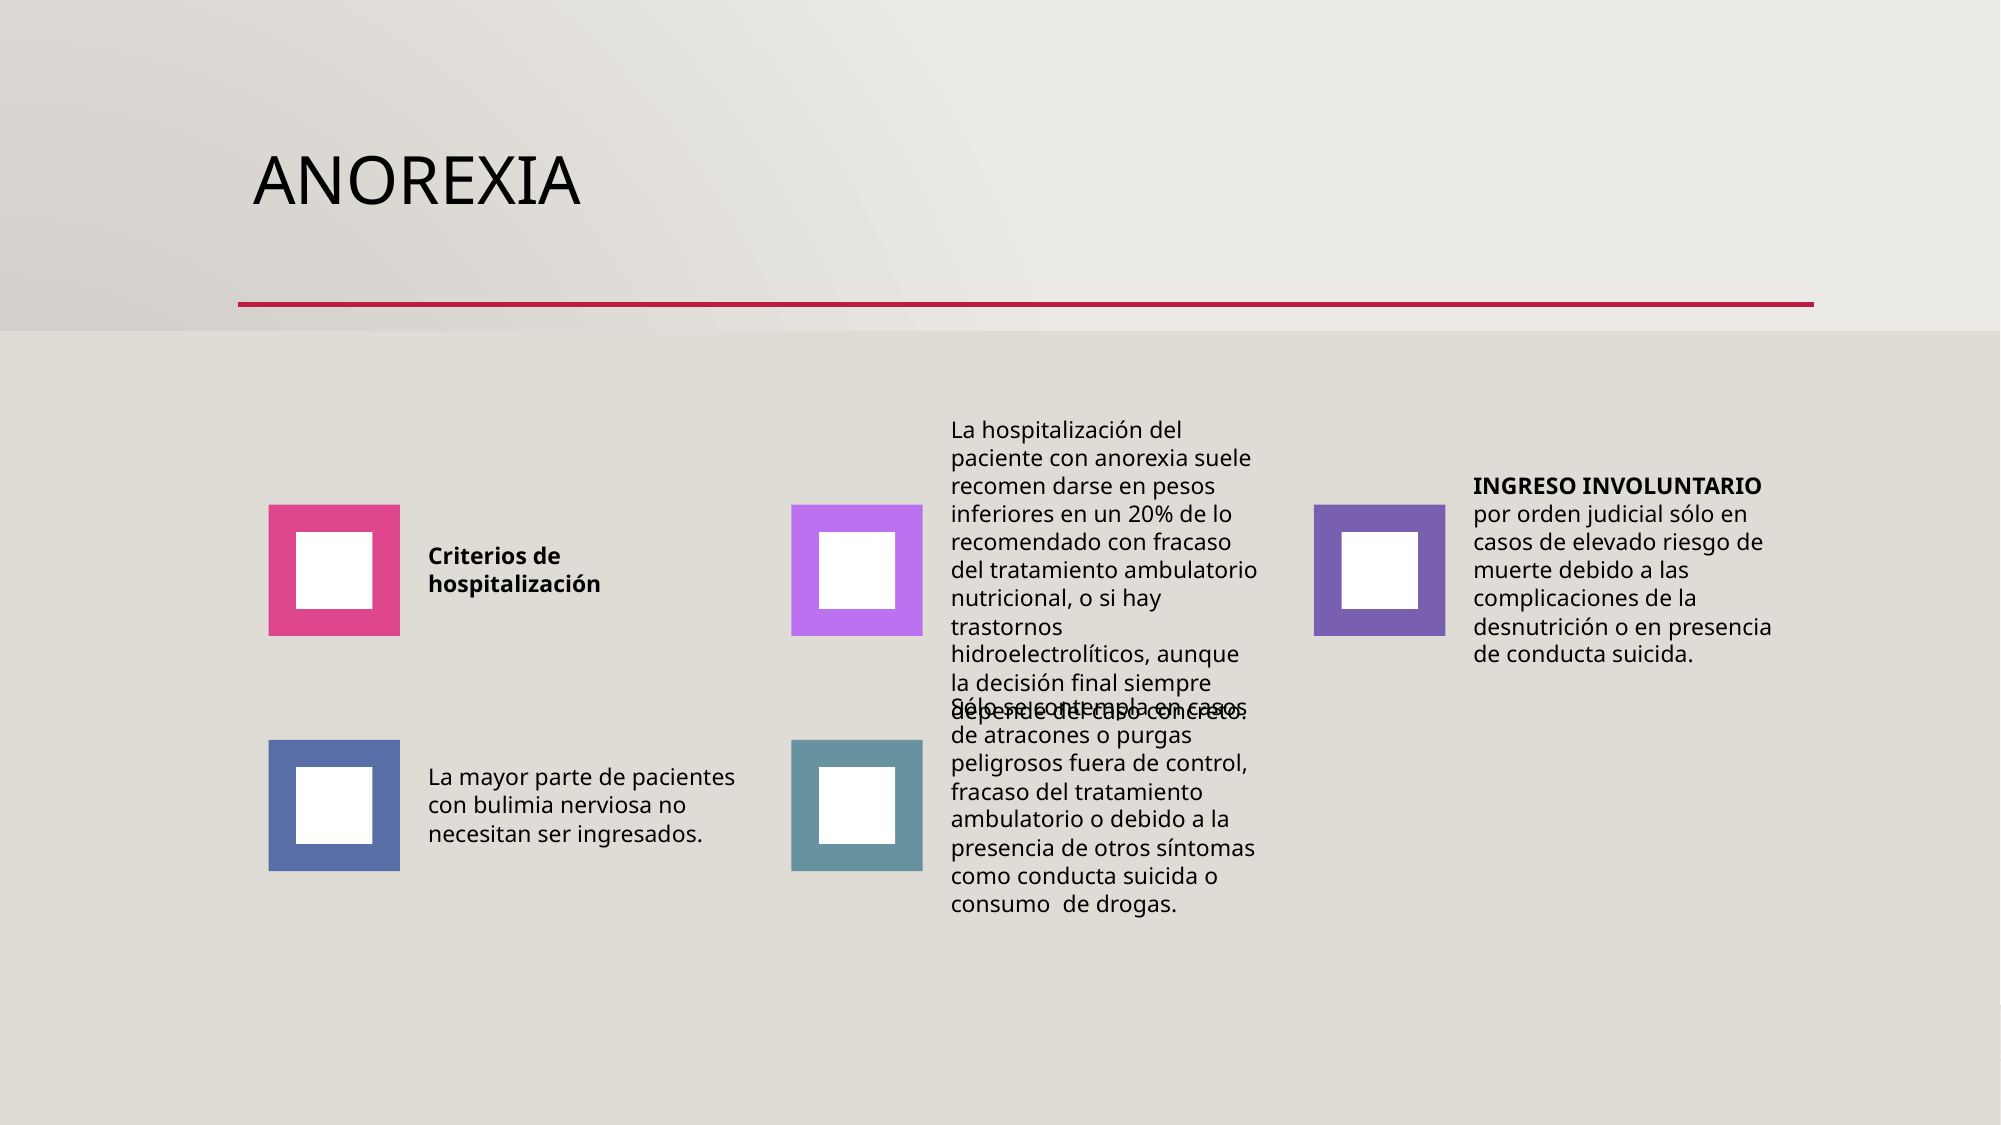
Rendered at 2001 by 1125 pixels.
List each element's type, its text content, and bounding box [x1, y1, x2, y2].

text_box Sólo se contempla en casos de atracones o purgas peligrosos fuera de control, fracaso del tratamiento ambulatorio o debido a la presencia de otros síntomas como conducta suicida o consumo de drogas. [950, 739, 1261, 872]
text_box Criterios de hospitalización [428, 504, 738, 636]
title ANOREXIA [238, 131, 1814, 302]
text_box La hospitalización del paciente con anorexia suele recomen darse en pesos inferiores en un 20% de lo recomendado con fracaso del tratamiento ambulatorio nutricional, o si hay trastornos hidroelectrolíticos, aunque la decisión final siempre depende del caso concreto. [950, 504, 1261, 636]
text_box INGRESO INVOLUNTARIO por orden judicial sólo en casos de elevado riesgo de muerte debido a las complicaciones de la desnutrición o en presencia de conducta suicida. [1473, 504, 1783, 636]
text_box La mayor parte de pacientes con bulimia nerviosa no necesitan ser ingresados. [428, 739, 738, 872]
text_box [0, 0, 2000, 1125]
